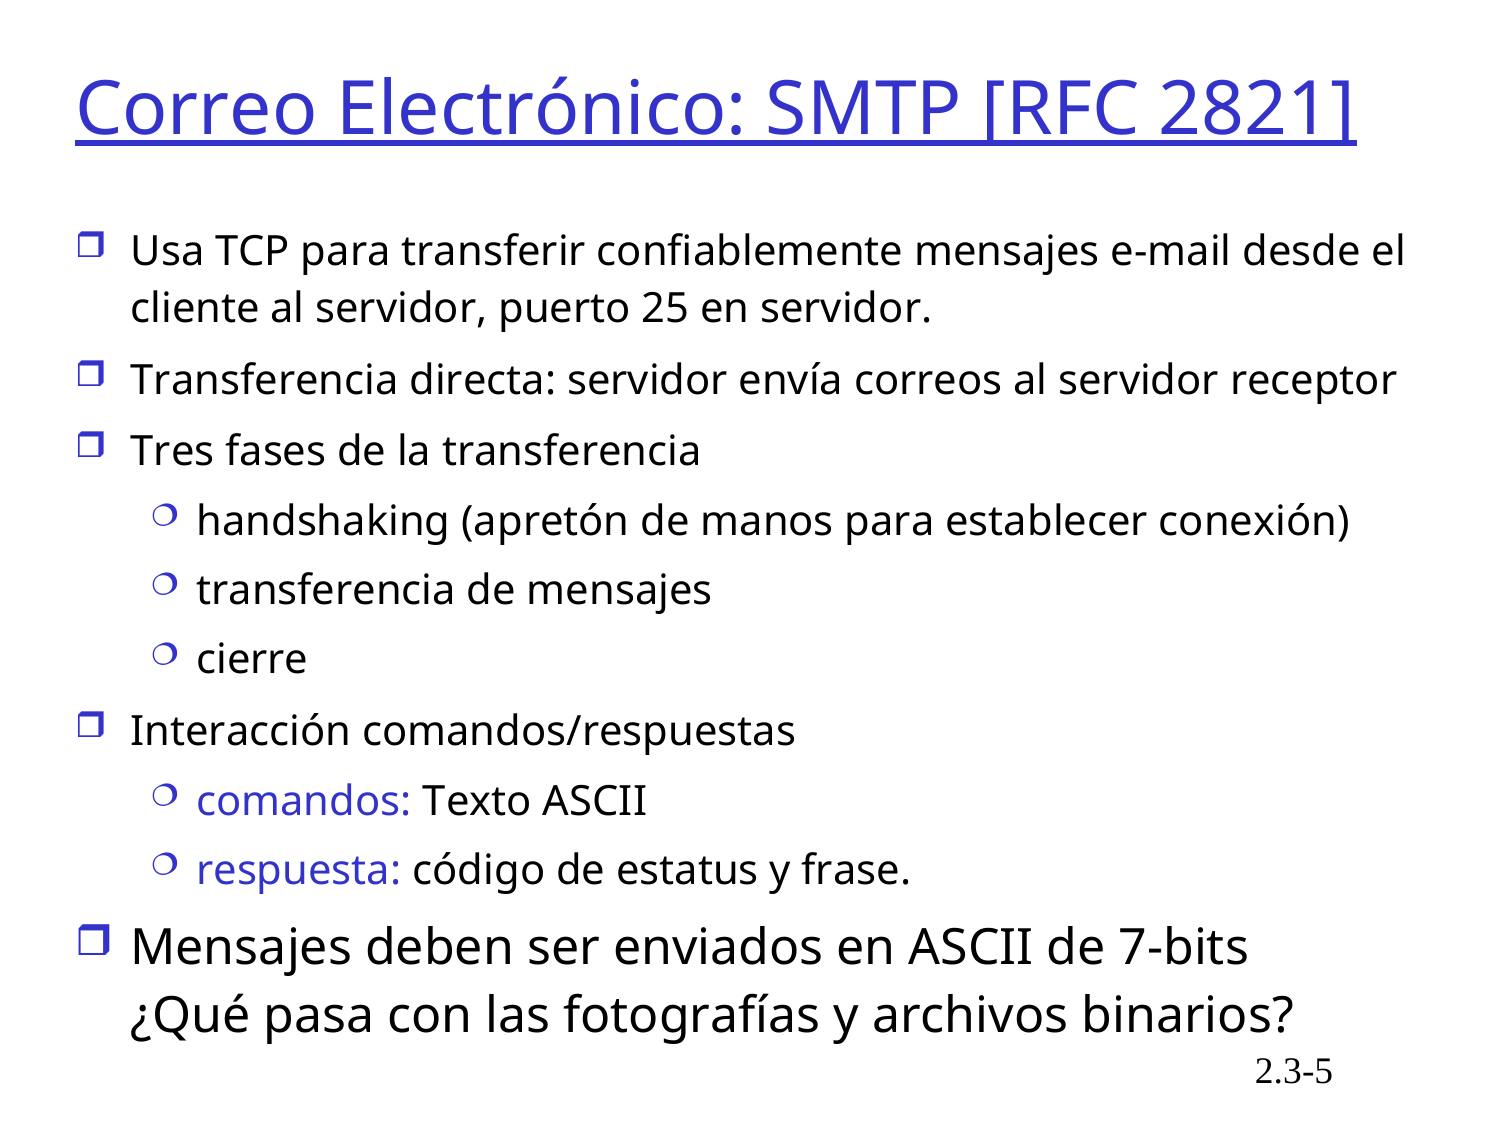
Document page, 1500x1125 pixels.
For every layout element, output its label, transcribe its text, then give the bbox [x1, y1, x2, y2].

title Correo Electrónico: SMTP [RFC 2821] [75, 23, 1426, 188]
list Usa TCP para transferir confiablemente mensajes e-mail desde el cliente al servidor, puerto 25 en servidor. Transferencia directa: servidor envía correos al servidor receptor Tres fases de la transferencia handshaking (apretón de manos para establecer conexión)‏ transferencia de mensajes cierre Interacción comandos/respuestas comandos: Texto ASCII respuesta: código de estatus y frase. Mensajes deben ser enviados en ASCII de 7-bits ¿Qué pasa con las fotografías y archivos binarios? [75, 220, 1426, 1047]
